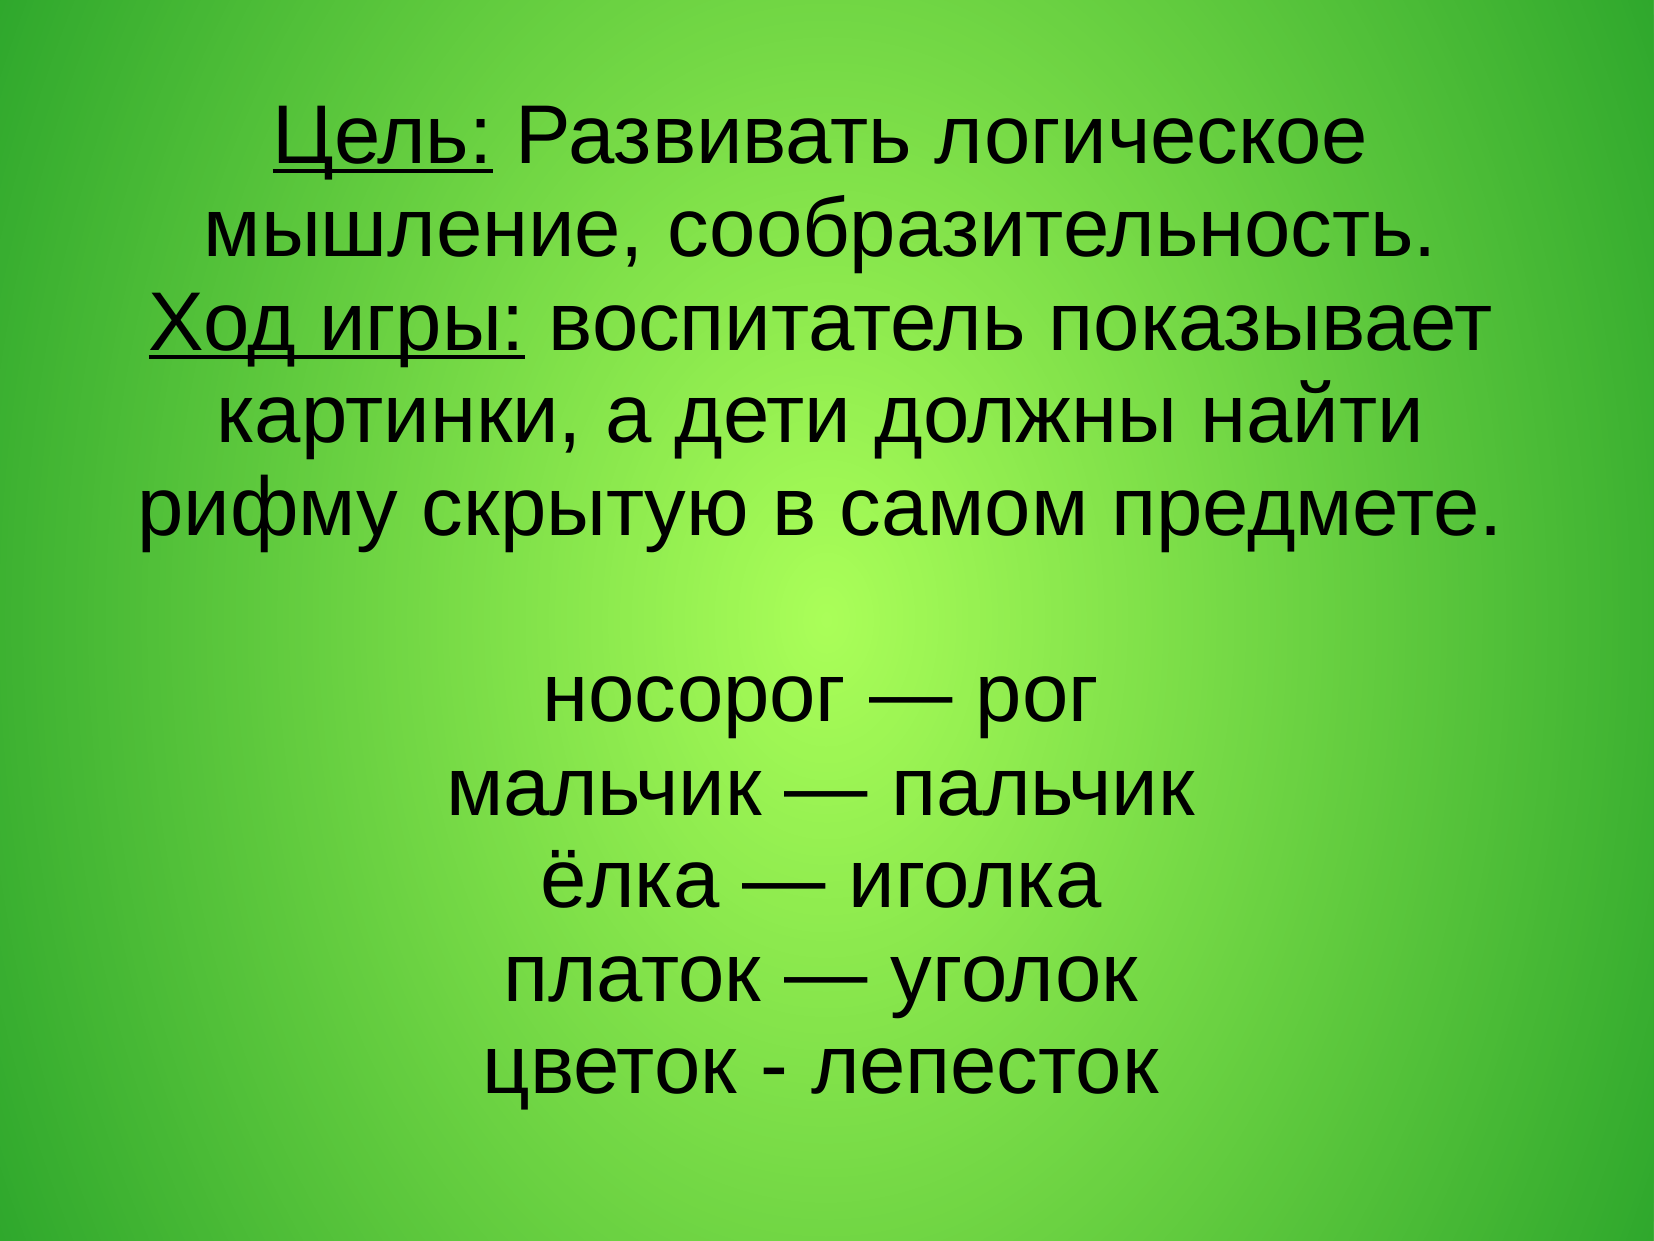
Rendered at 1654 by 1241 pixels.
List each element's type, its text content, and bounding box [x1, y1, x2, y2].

subtitle Цель: Развивать логическое мышление, сообразительность. Ход игры: воспитатель показывает картинки, а дети должны найти рифму скрытую в самом предмете. носорог — рог мальчик — пальчик ёлка — иголка платок — уголок цветок - лепесток [76, 88, 1565, 1112]
